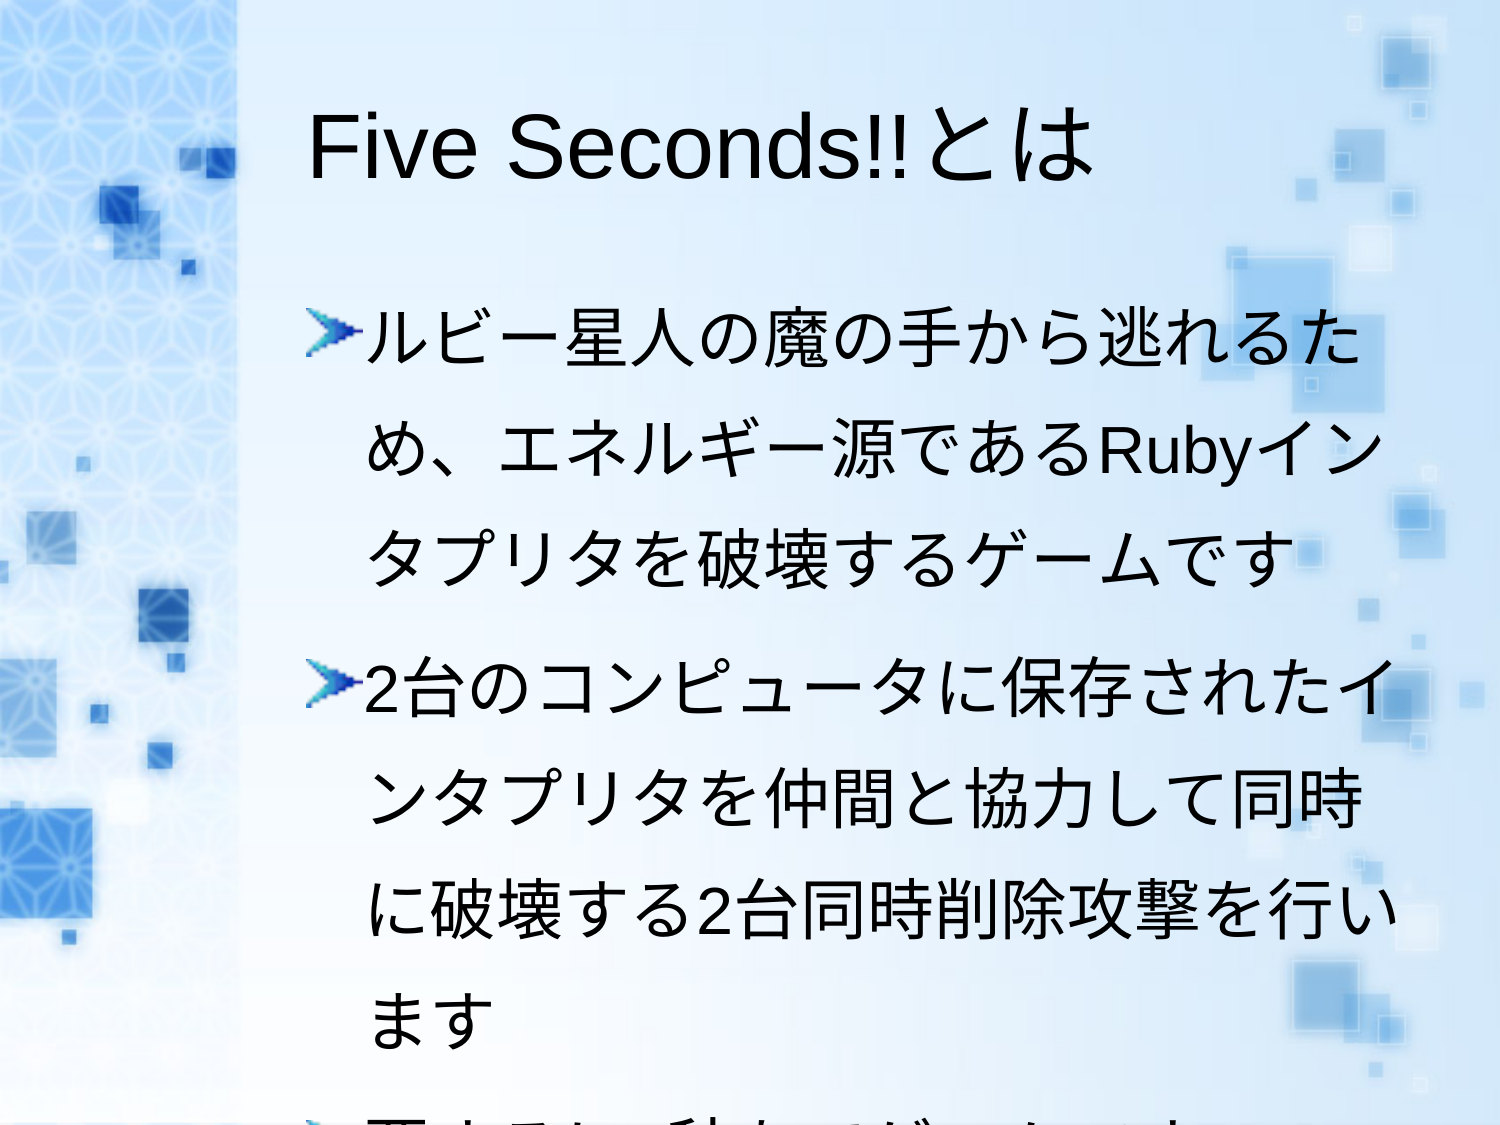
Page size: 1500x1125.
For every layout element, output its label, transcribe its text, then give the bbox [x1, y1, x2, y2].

list ルビー星人の魔の手から逃れるため、エネルギー源であるRubyインタプリタを破壊するゲームです 2台のコンピュータに保存されたインタプリタを仲間と協力して同時に破壊する2台同時削除攻撃を行います 要するに5秒あてゲームです [292, 262, 1426, 1006]
title Five Seconds!!とは [292, 45, 1426, 233]
picture [0, 0, 1500, 1125]
